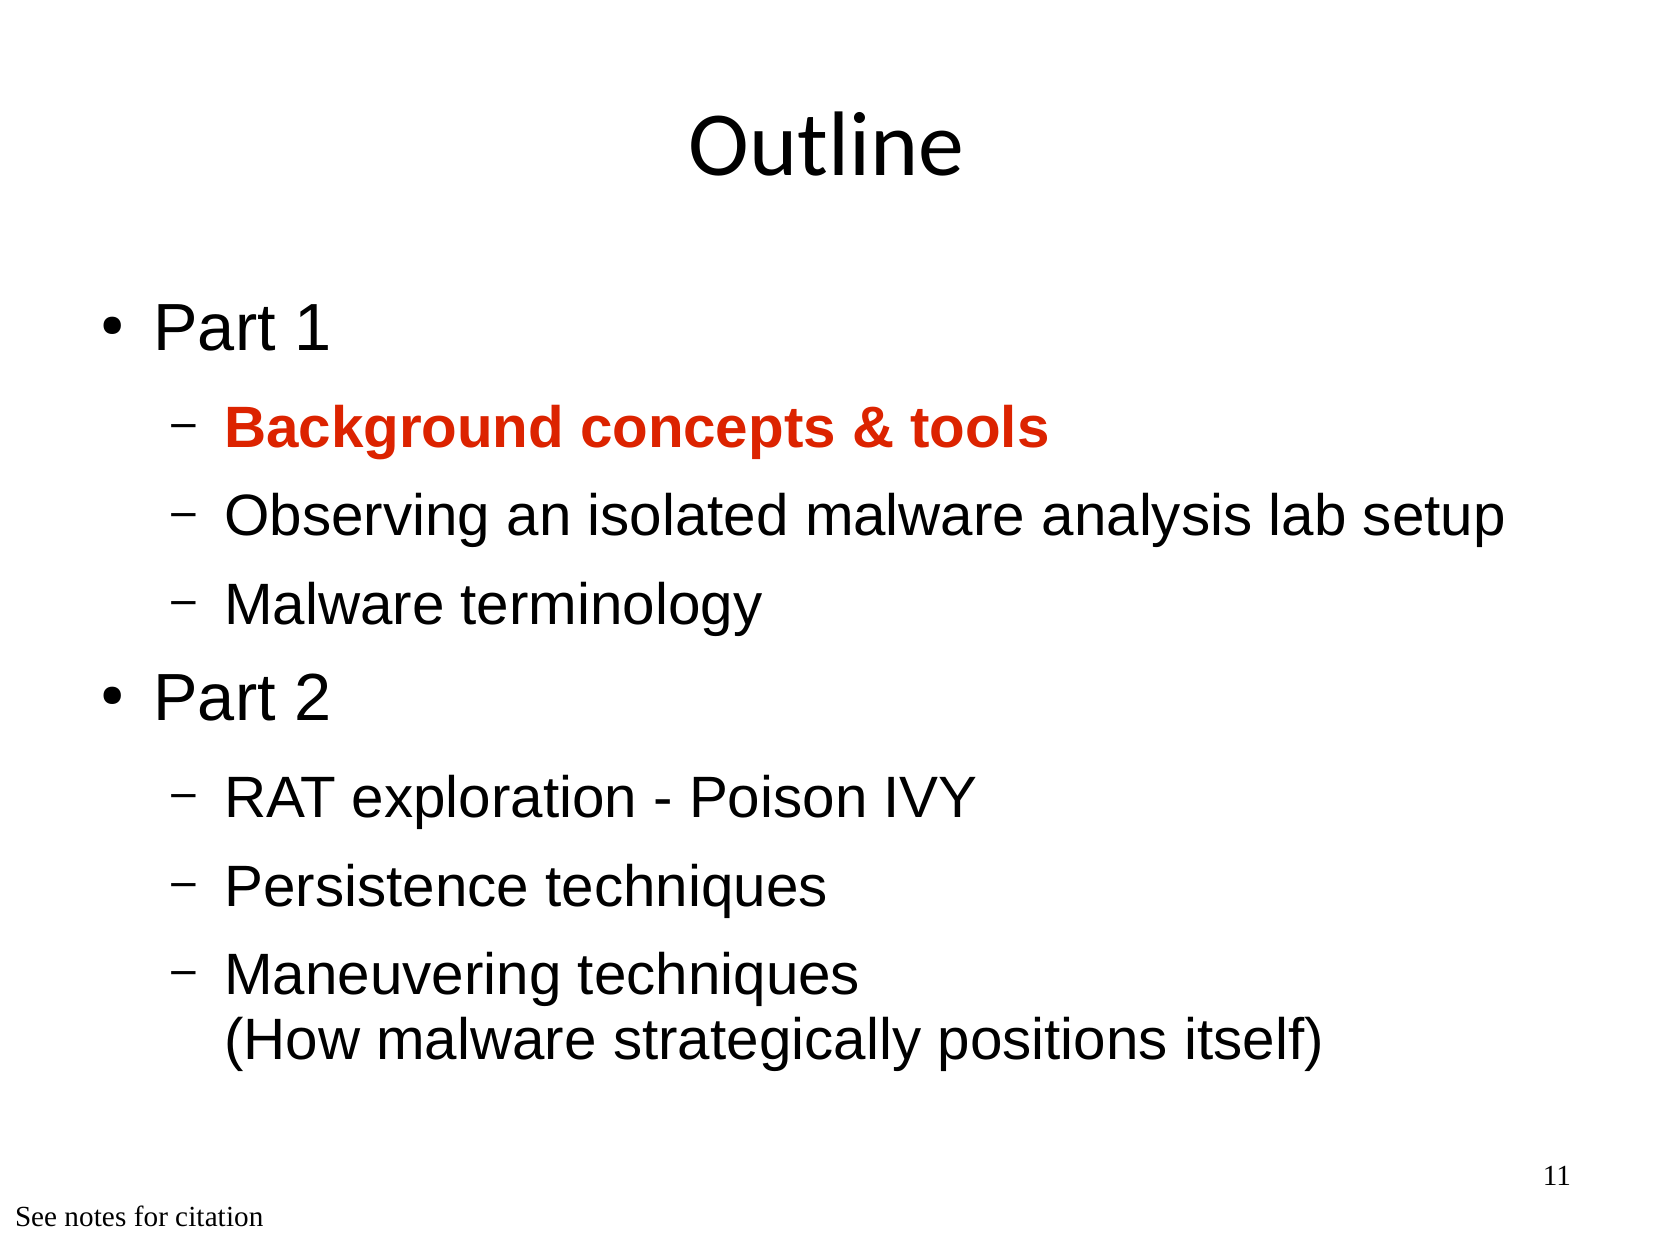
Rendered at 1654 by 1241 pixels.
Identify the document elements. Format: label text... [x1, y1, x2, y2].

list Part 1 Background concepts & tools Observing an isolated malware analysis lab setup Malware terminology Part 2 RAT exploration - Poison IVY Persistence techniques Maneuvering techniques (How malware strategically positions itself) [82, 290, 1576, 1126]
title Outline [82, 49, 1571, 257]
